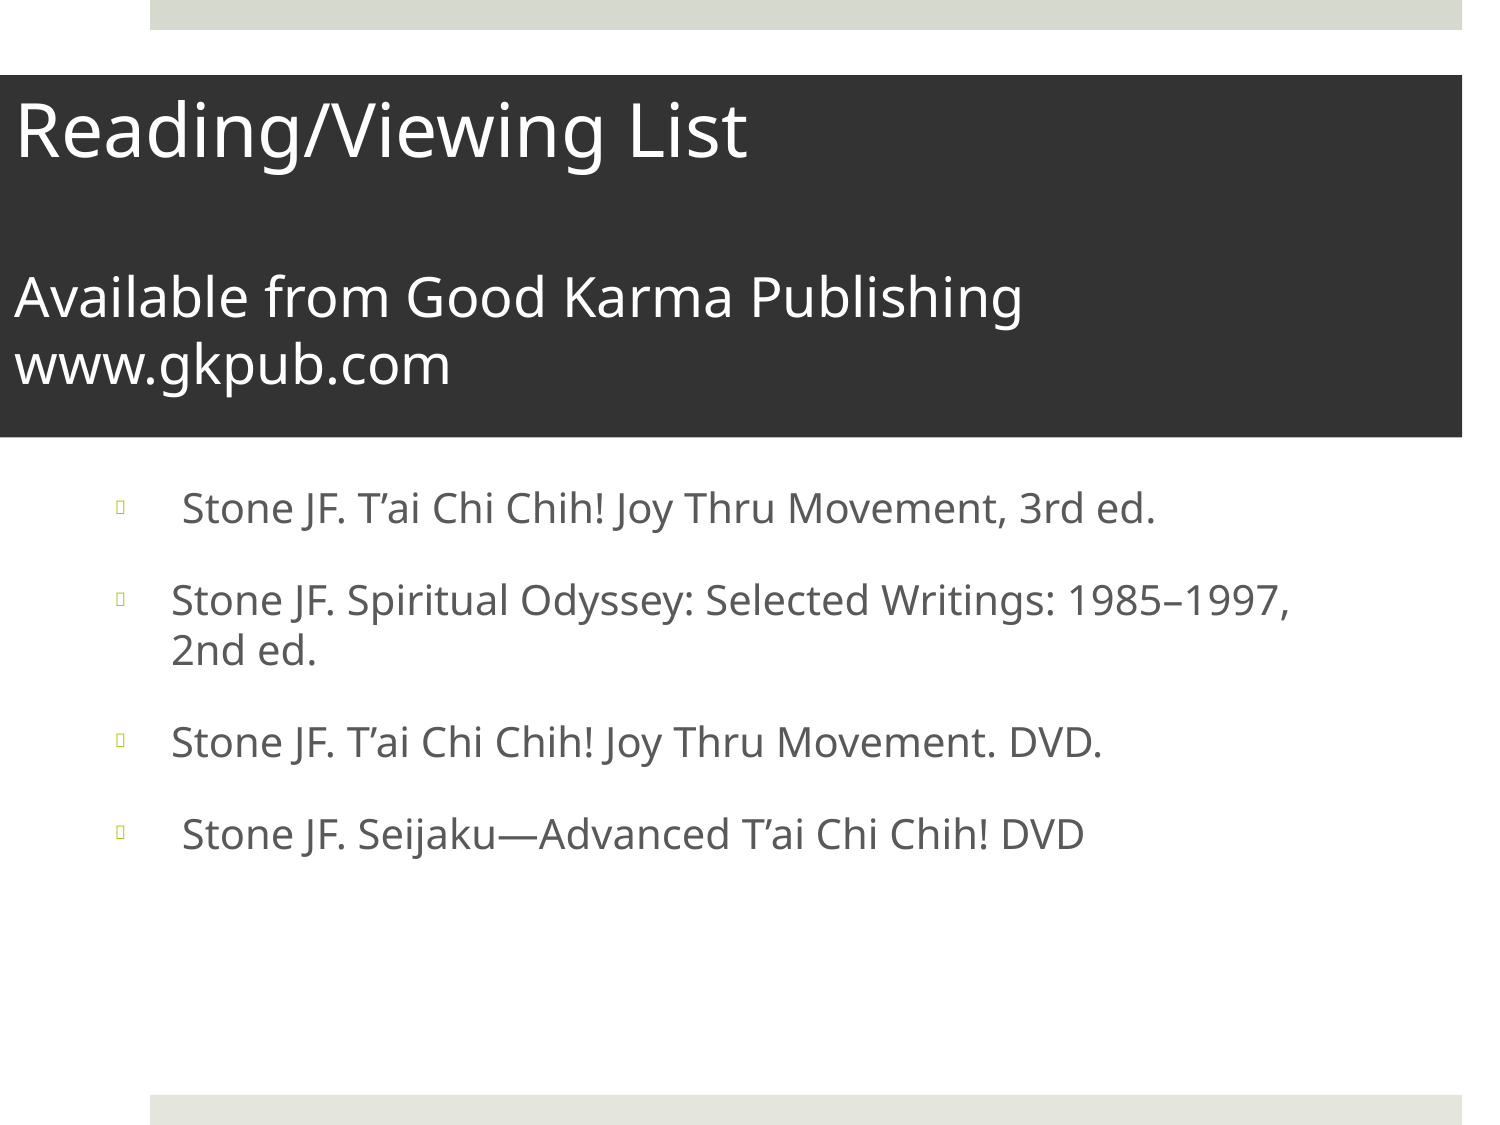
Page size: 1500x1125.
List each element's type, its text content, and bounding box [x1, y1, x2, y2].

title Reading/Viewing List Available from Good Karma Publishing www.gkpub.com [0, 75, 1463, 438]
list Stone JF. T’ai Chi Chih! Joy Thru Movement, 3rd ed. Stone JF. Spiritual Odyssey: Selected Writings: 1985–1997, 2nd ed. Stone JF. T’ai Chi Chih! Joy Thru Movement. DVD. Stone JF. Seijaku—Advanced T’ai Chi Chih! DVD [99, 474, 1349, 1078]
